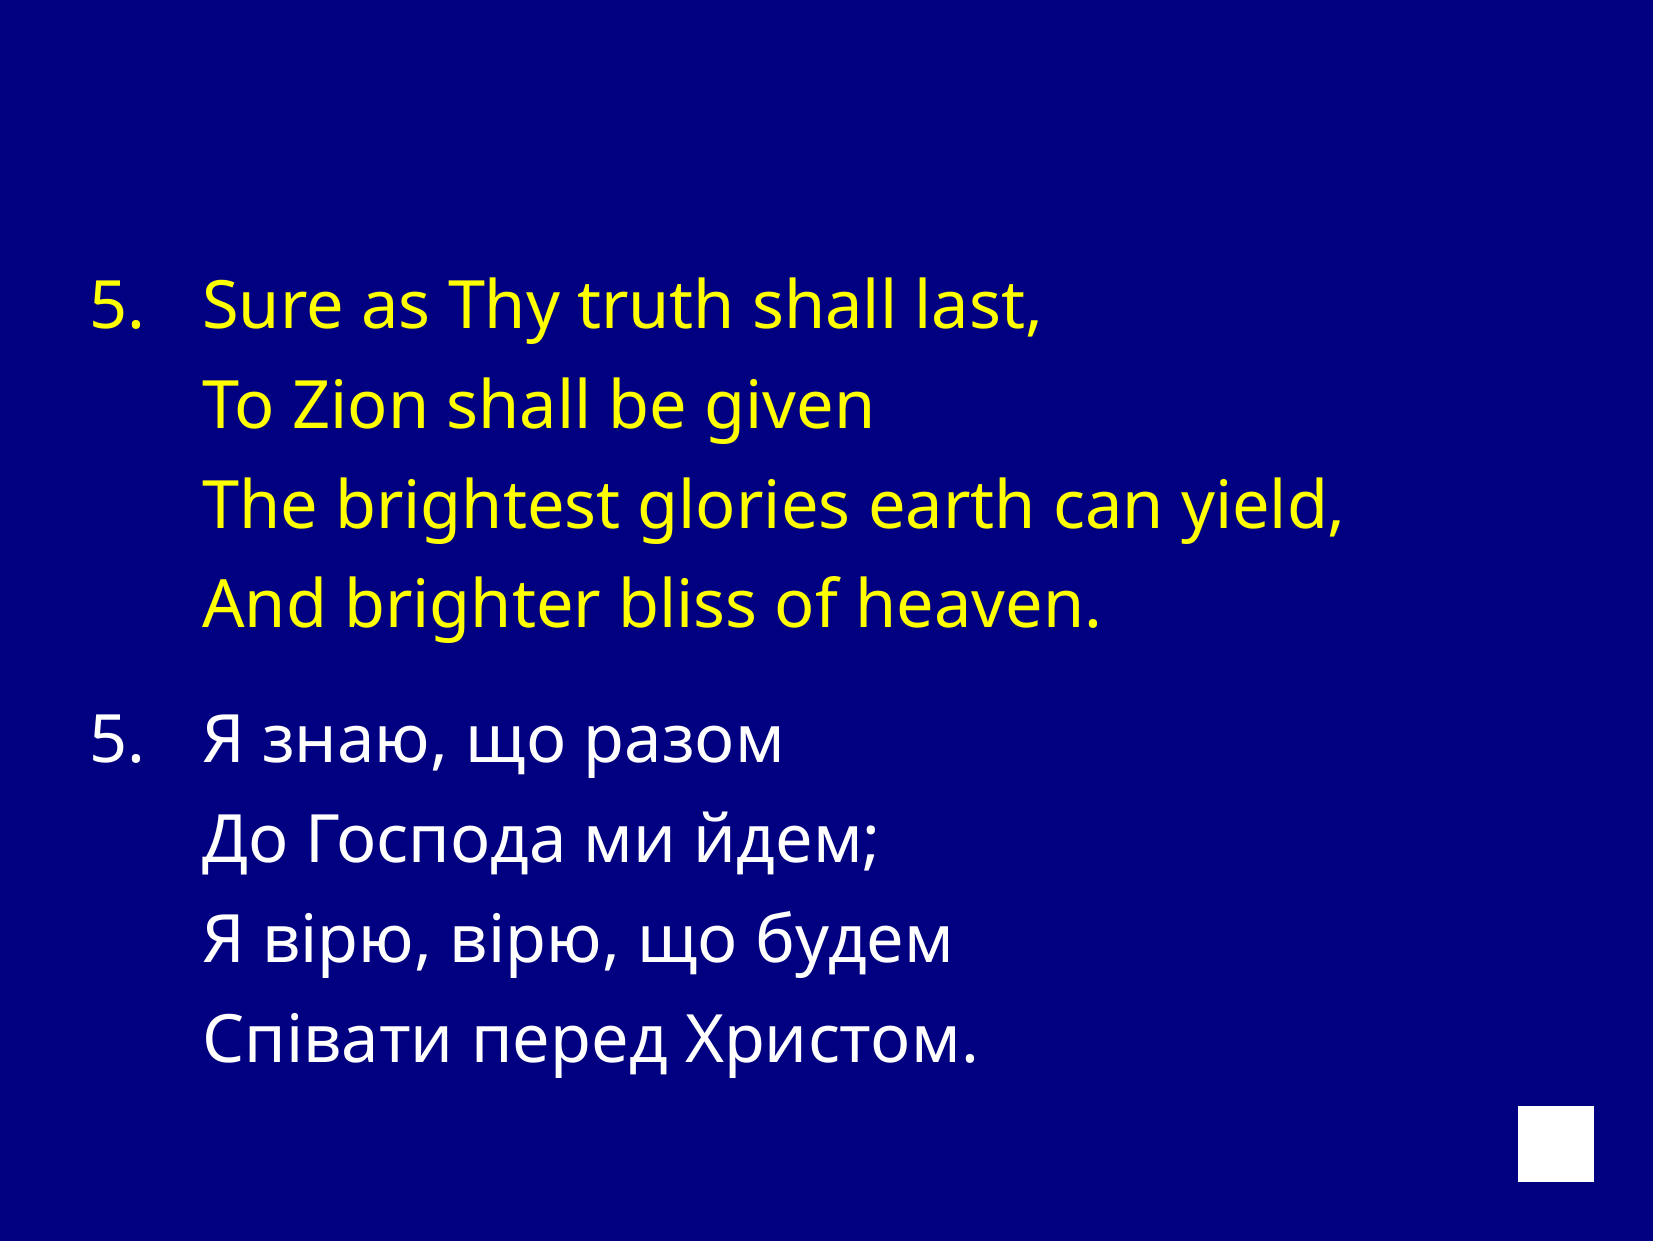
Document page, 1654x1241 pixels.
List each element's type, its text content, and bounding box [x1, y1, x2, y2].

text_box 5. Sure as Thy truth shall last, To Zion shall be given The brightest glories earth can yield, And brighter bliss of heaven. [75, 150, 1576, 638]
text_box [1518, 1106, 1594, 1182]
text_box 5. Я знаю, що разом До Господа ми йдем; Я вірю, вірю, що будем Співати перед Христом. [75, 675, 1576, 1163]
